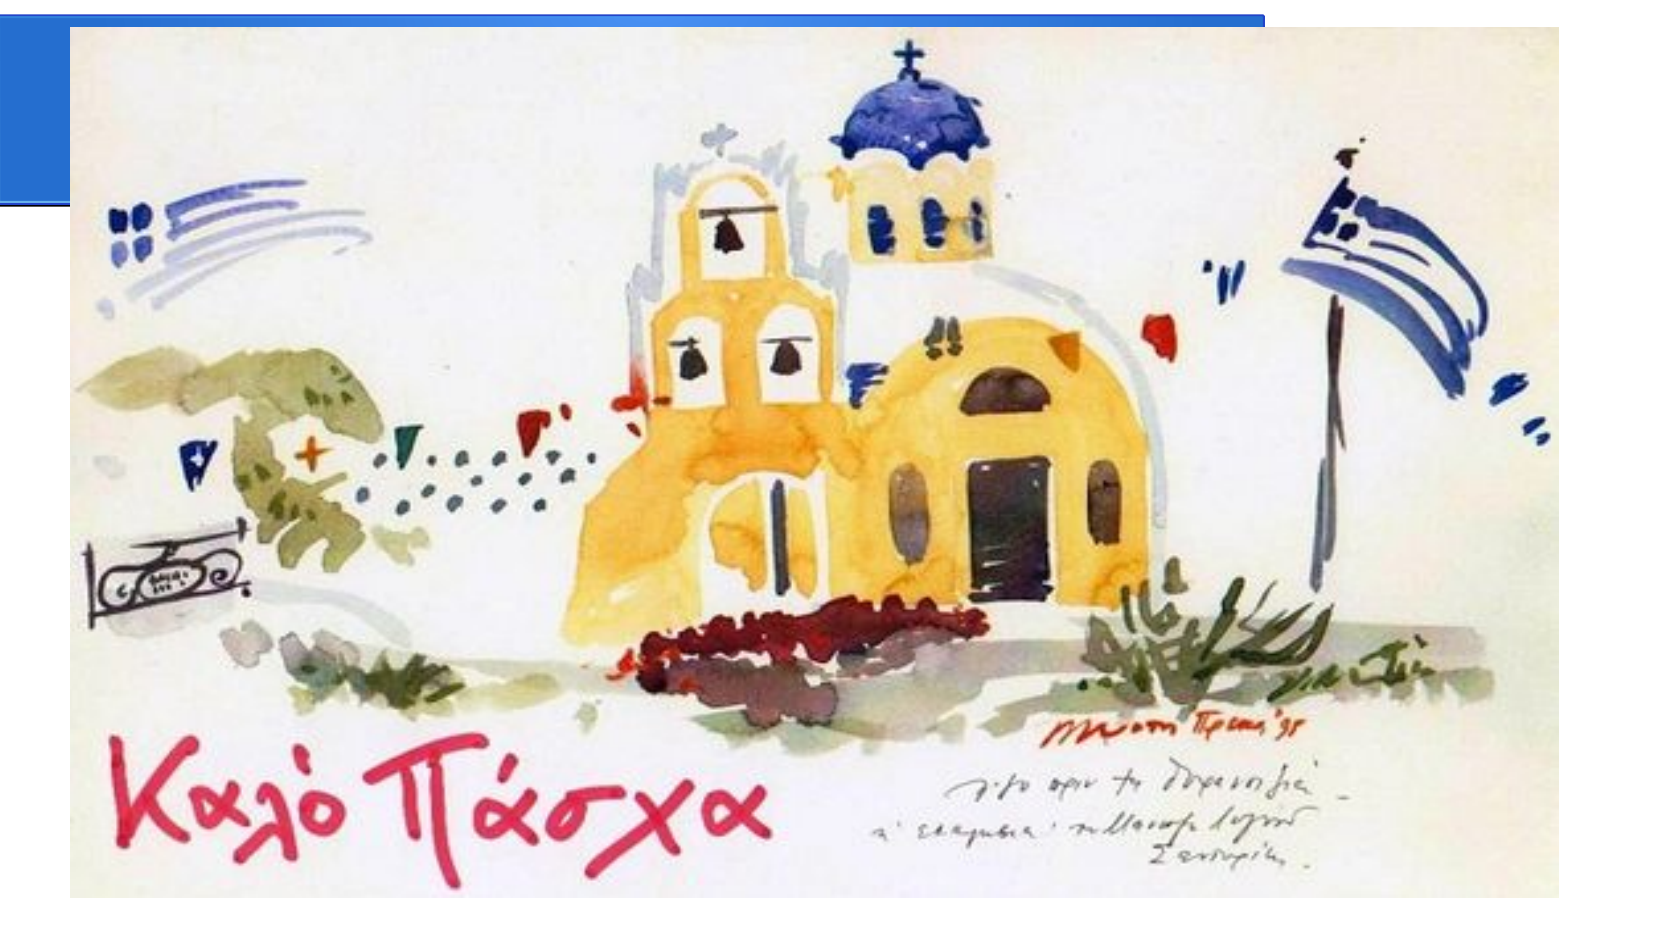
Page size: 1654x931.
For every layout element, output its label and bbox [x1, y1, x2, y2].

picture [70, 27, 1559, 898]
